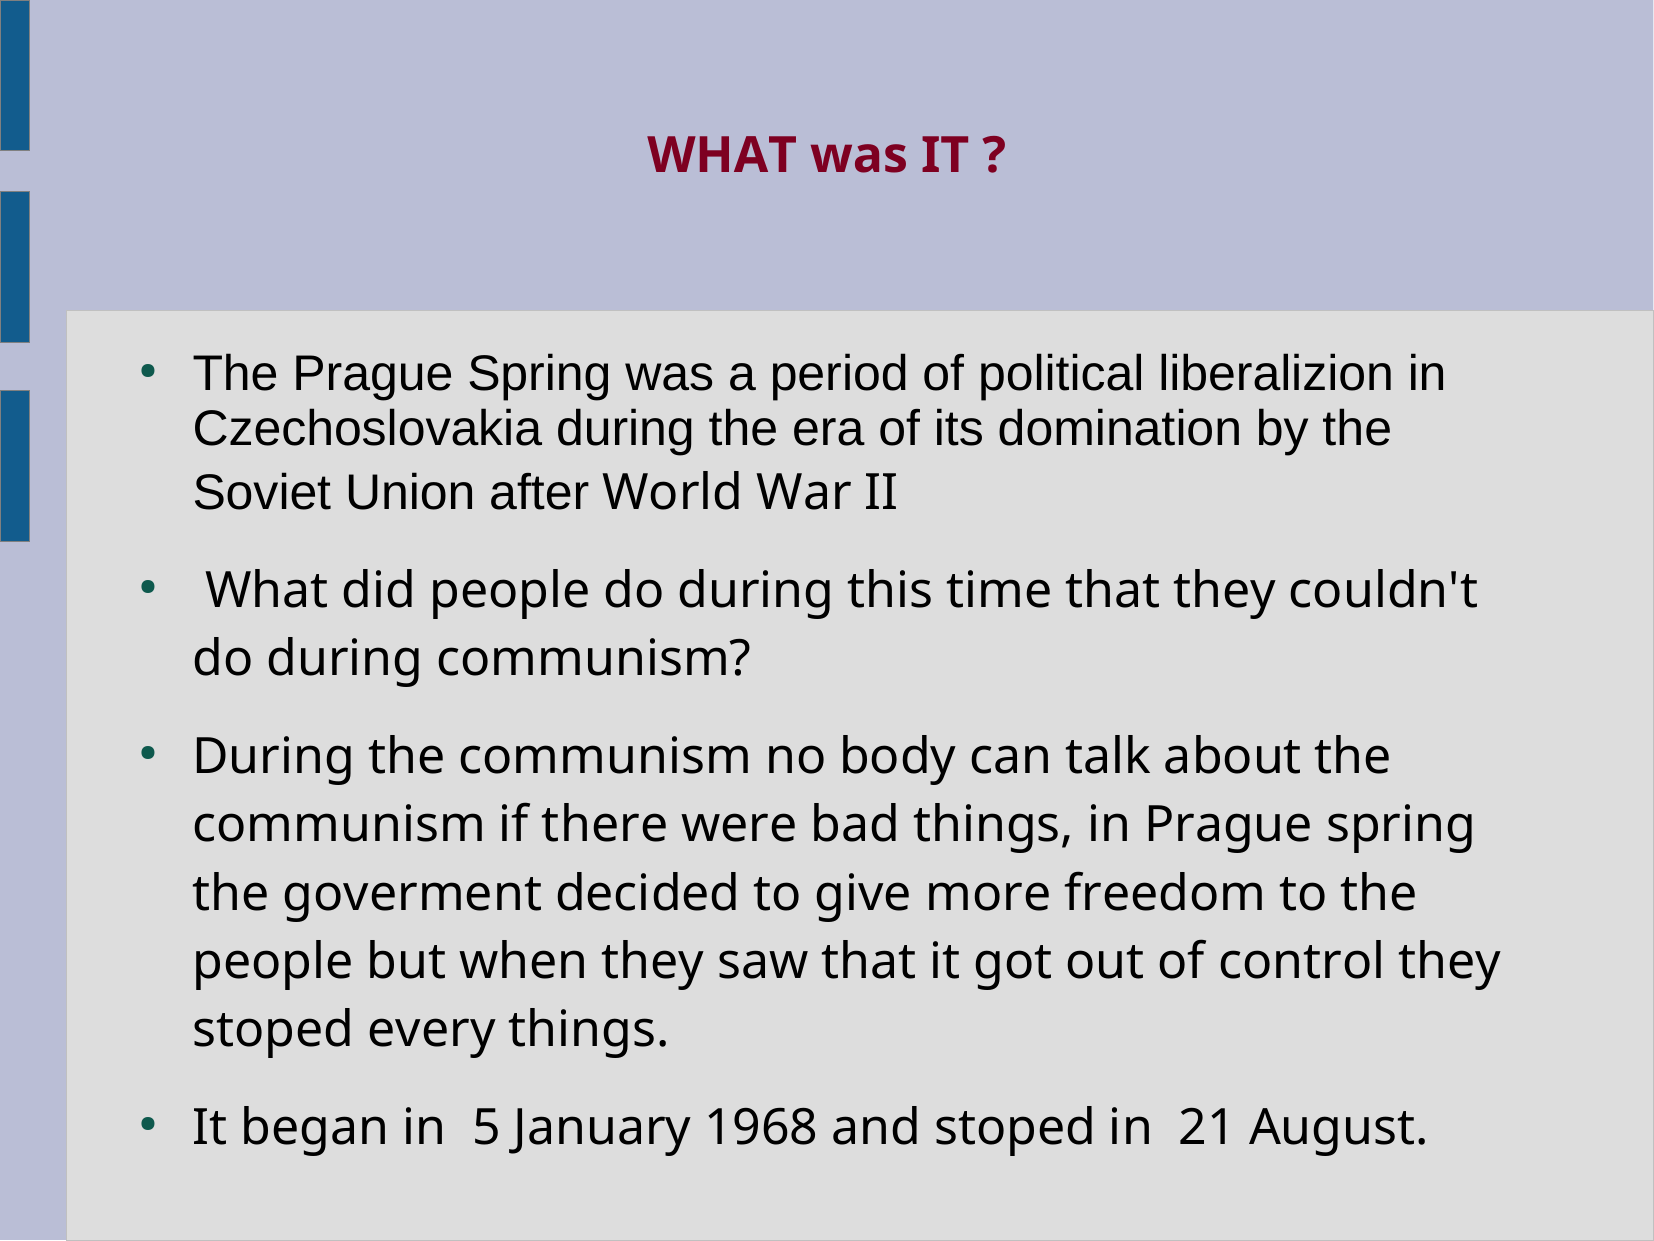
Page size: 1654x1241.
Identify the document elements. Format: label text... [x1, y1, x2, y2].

title WHAT was IT ? [82, 49, 1571, 257]
list The Prague Spring was a period of political liberalizion in Czechoslovakia during the era of its domination by the Soviet Union after World War II What did people do during this time that they couldn't do during communism? During the communism no body can talk about the communism if there were bad things, in Prague spring the goverment decided to give more freedom to the people but when they saw that it got out of control they stoped every things. It began in 5 January 1968 and stoped in 21 August. [121, 344, 1534, 1149]
